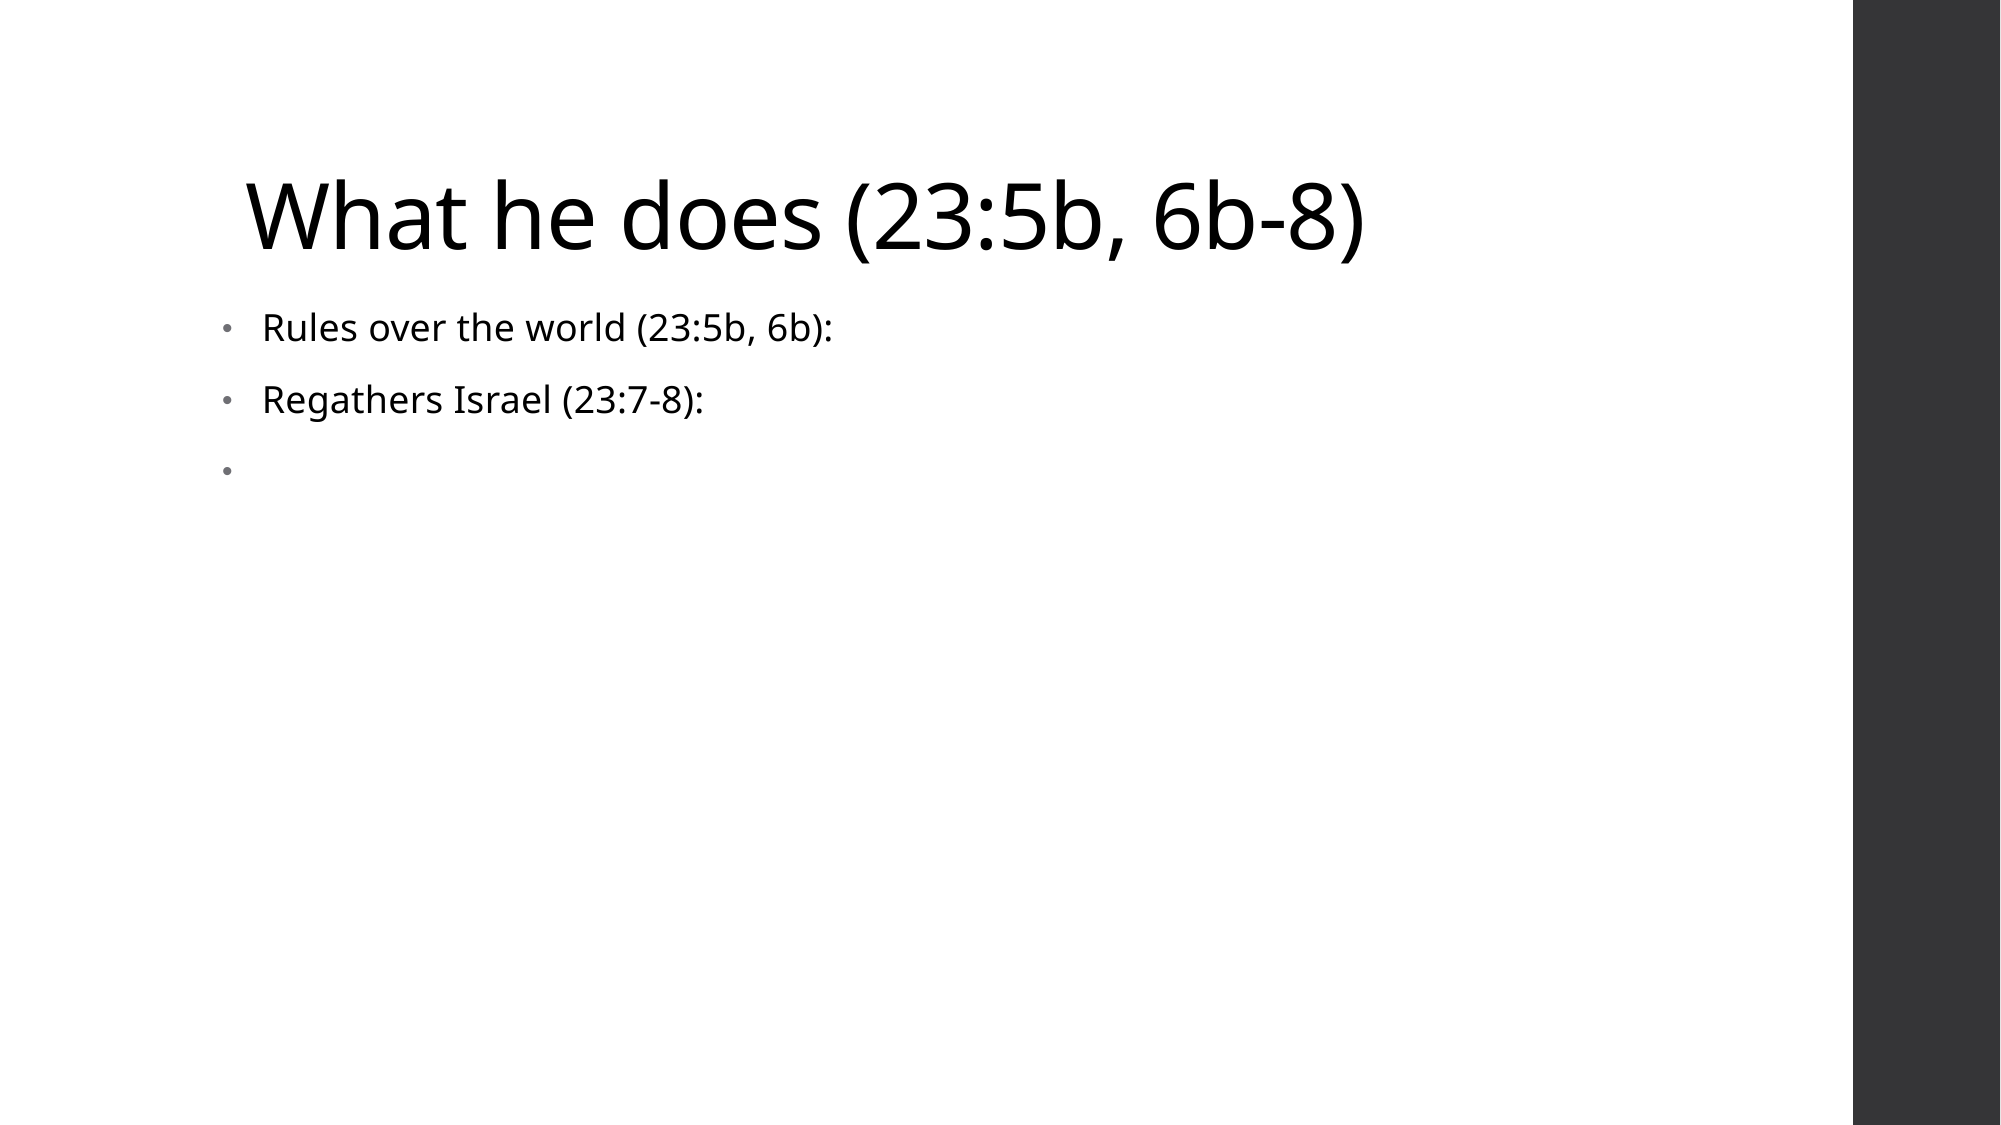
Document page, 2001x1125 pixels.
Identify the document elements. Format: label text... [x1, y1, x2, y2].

list Rules over the world (23:5b, 6b): Regathers Israel (23:7-8): [206, 299, 1617, 1014]
title What he does (23:5b, 6b-8) [206, 60, 1797, 278]
